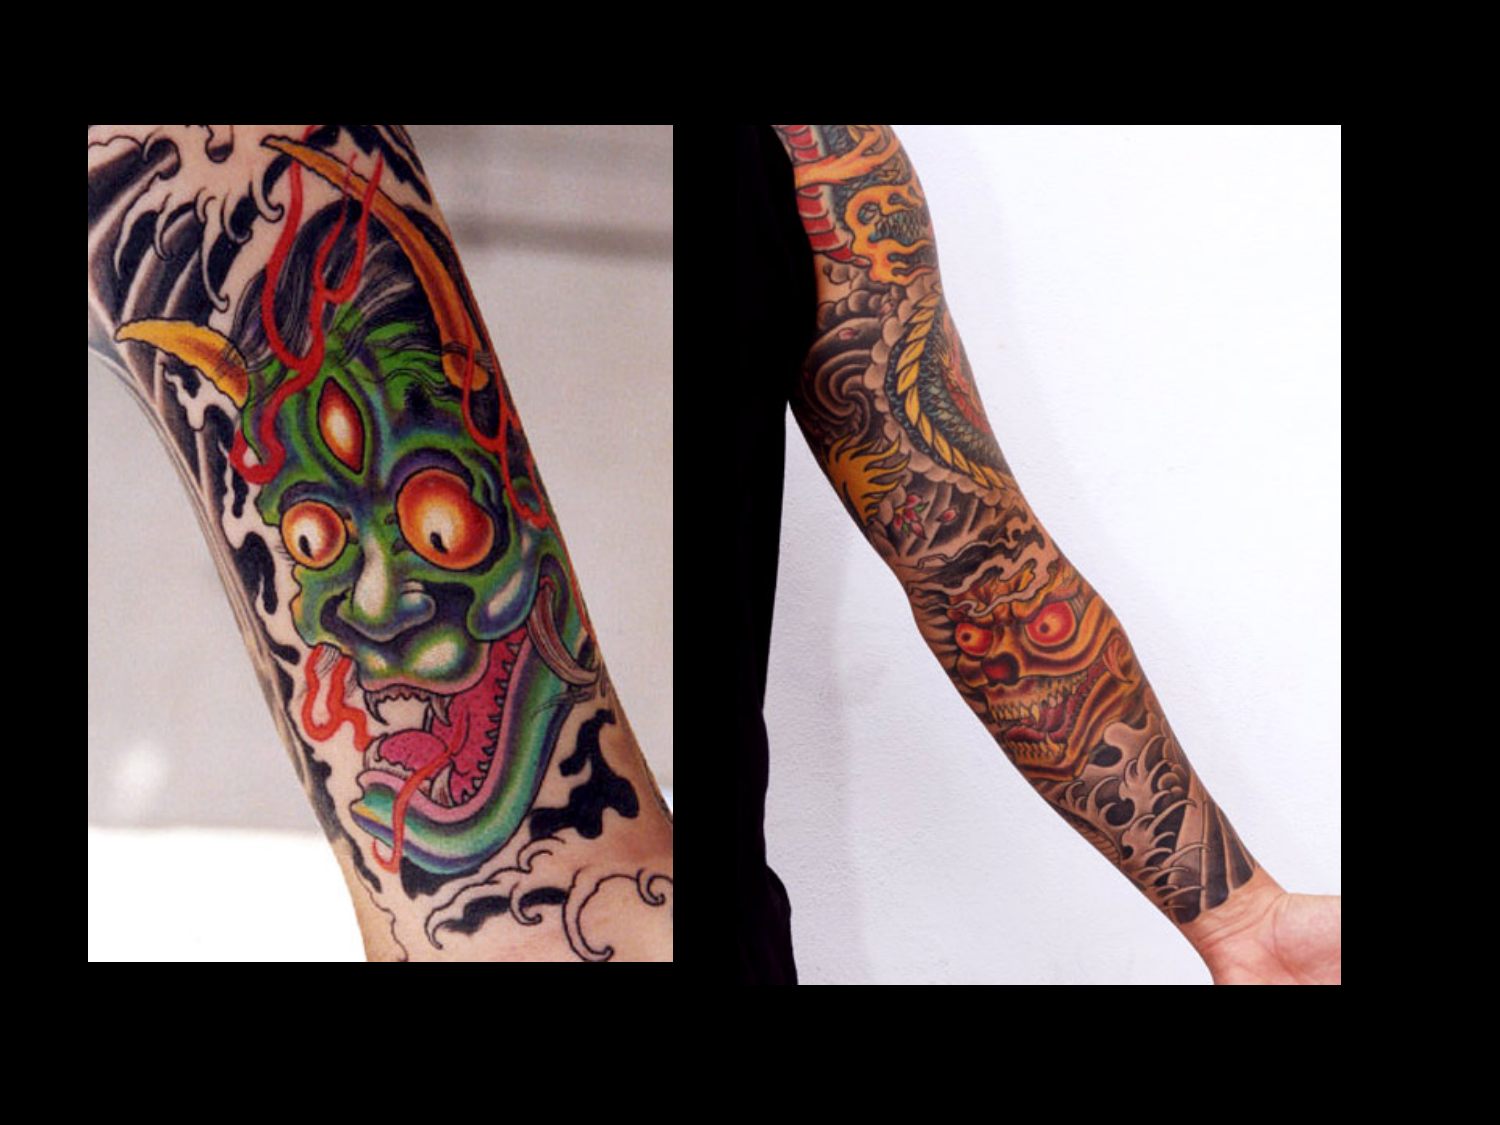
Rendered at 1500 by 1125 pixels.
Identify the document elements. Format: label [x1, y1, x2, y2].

picture [88, 125, 673, 962]
picture [738, 125, 1341, 985]
